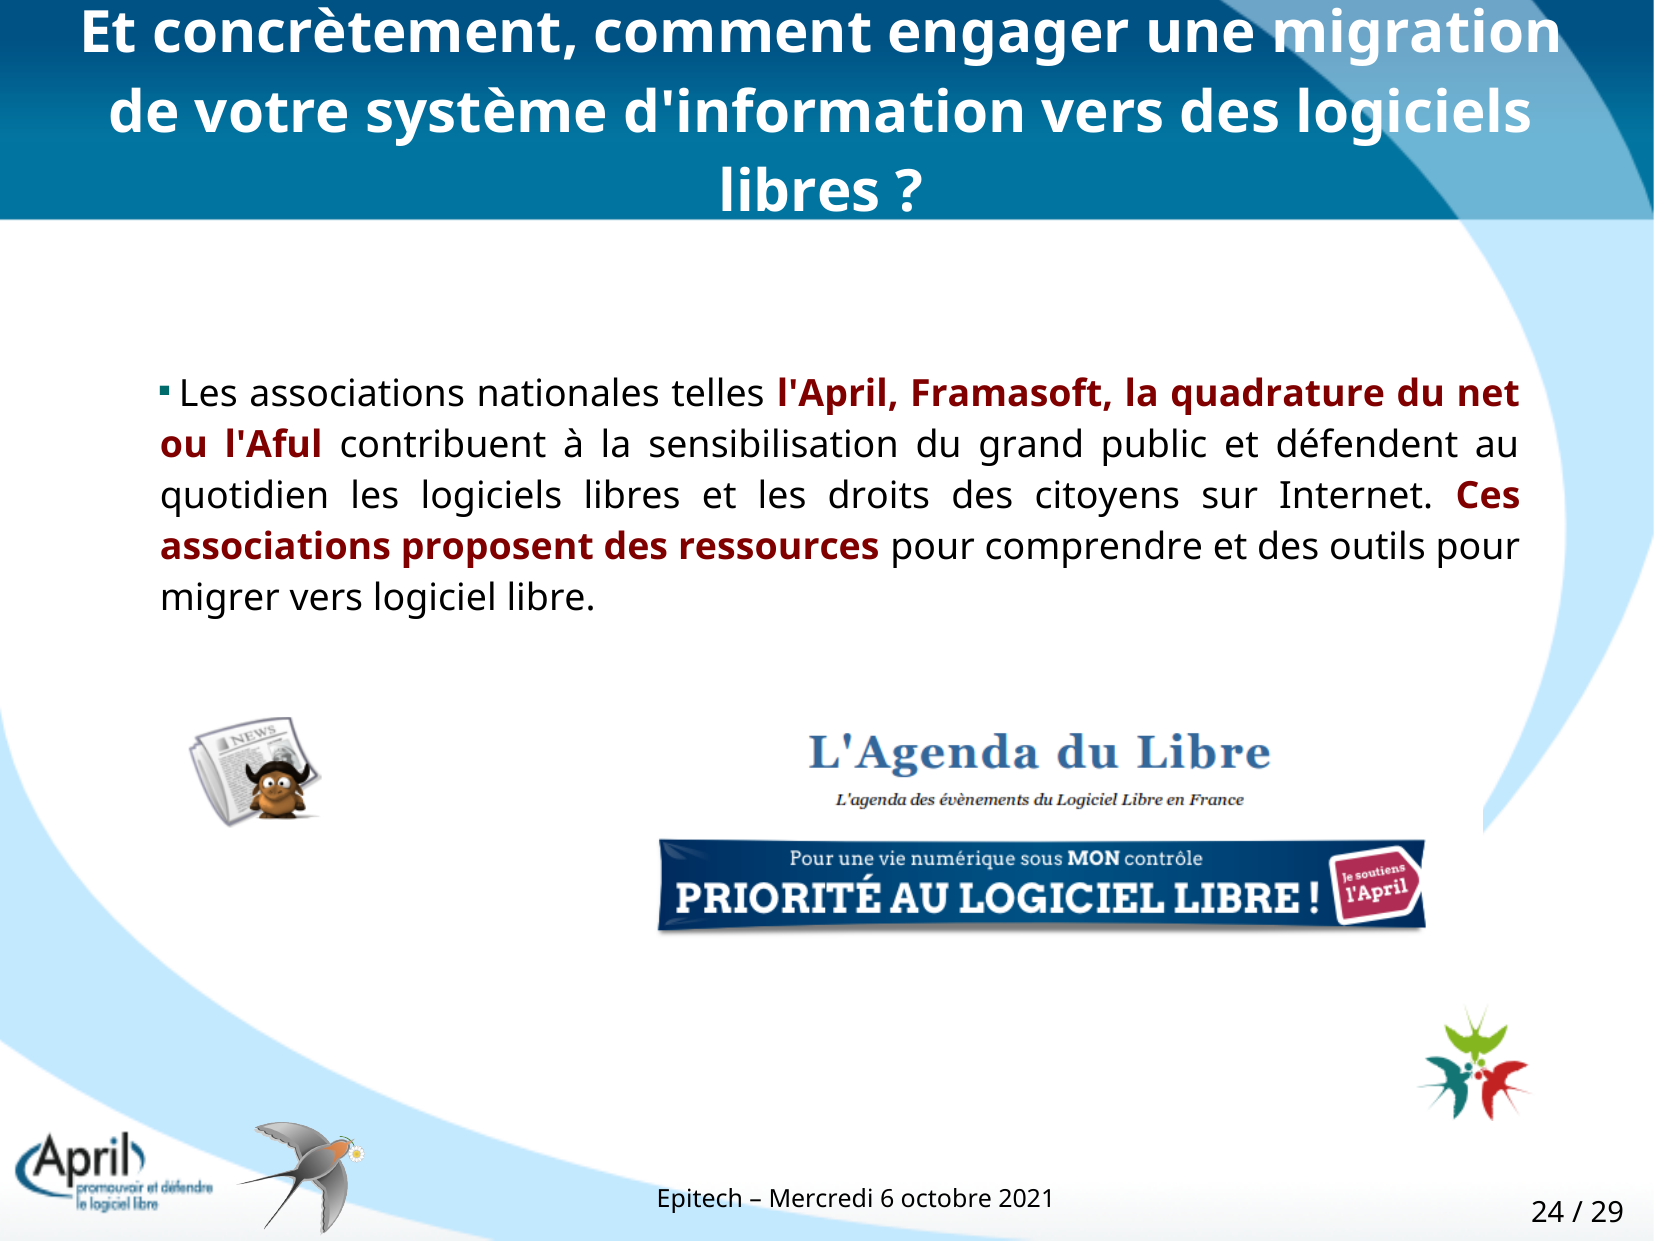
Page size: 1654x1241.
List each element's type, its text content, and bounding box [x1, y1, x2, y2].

title Et concrètement, comment engager une migration de votre système d'information vers des logiciels libres ? [76, 5, 1565, 213]
text_box Les associations nationales telles l'April, Framasoft, la quadrature du net ou l'Aful contribuent à la sensibilisation du grand public et défendent au quotidien les logiciels libres et les droits des citoyens sur Internet. Ces associations proposent des ressources pour comprendre et des outils pour migrer vers logiciel libre. [145, 265, 1536, 938]
picture [0, 0, 1654, 1241]
